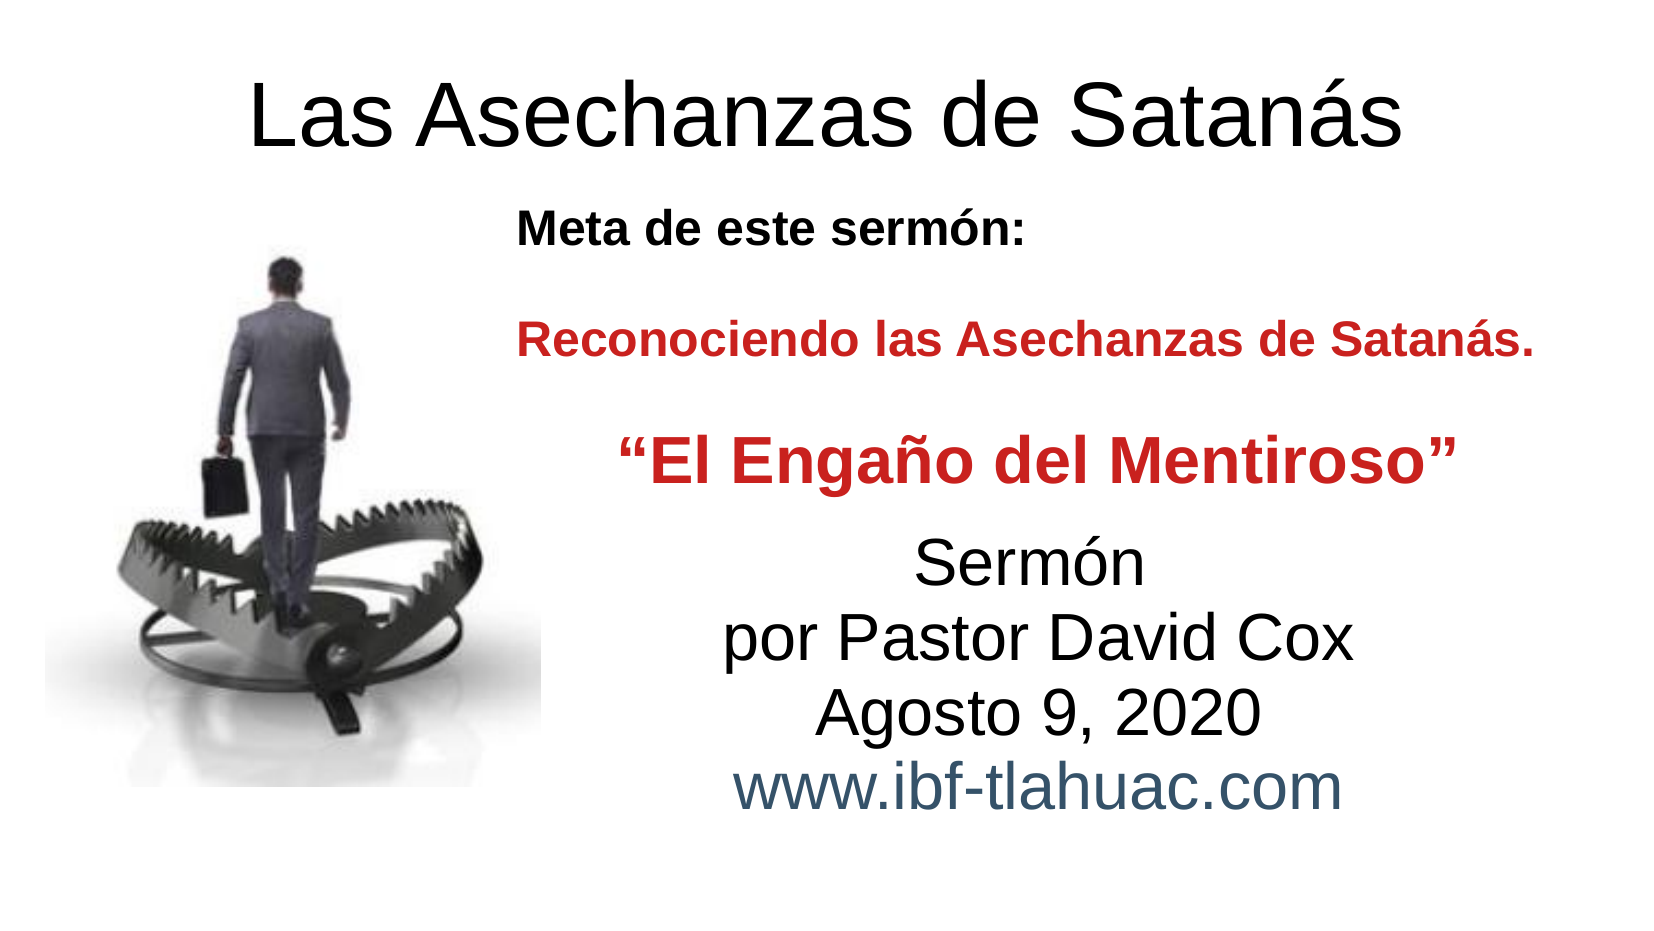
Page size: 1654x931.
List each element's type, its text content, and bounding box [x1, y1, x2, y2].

title Las Asechanzas de Satanás [82, 37, 1571, 193]
subtitle Sermón por Pastor David Cox Agosto 9, 2020 www.ibf-tlahuac.com [529, 561, 1550, 825]
picture [45, 228, 541, 787]
text_box Meta de este sermón: Reconociendo las Asechanzas de Satanás. “El Engaño del Mentiroso” [501, 192, 1576, 561]
